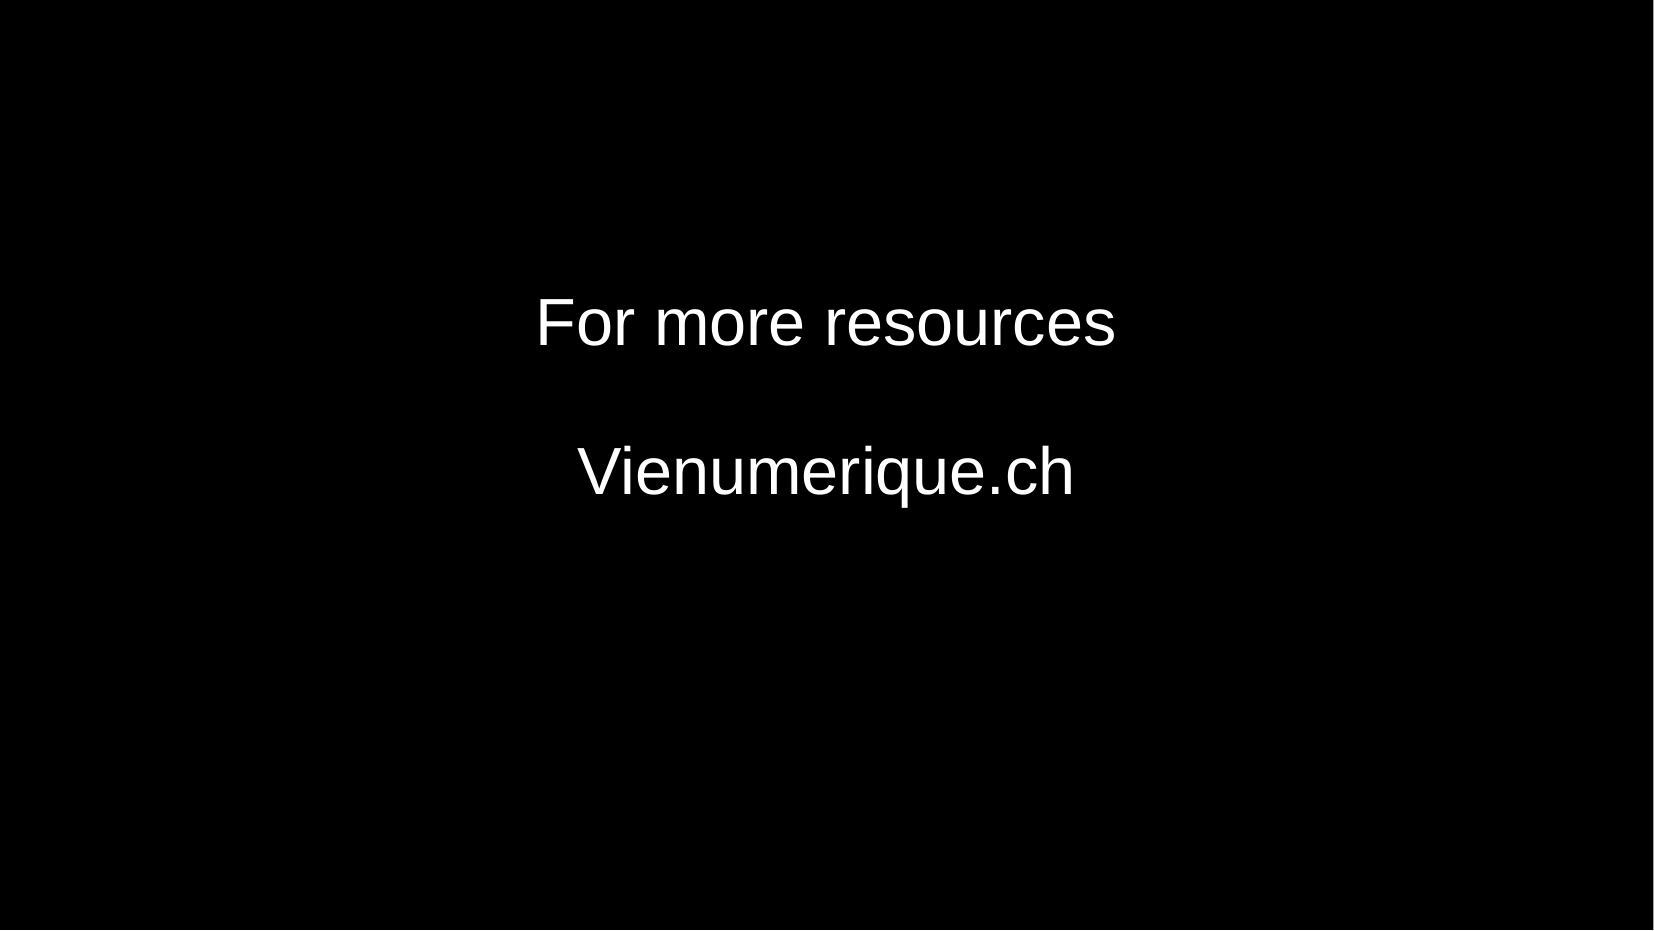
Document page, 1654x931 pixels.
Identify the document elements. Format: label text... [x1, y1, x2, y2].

subtitle For more resources Vienumerique.ch [82, 37, 1571, 757]
